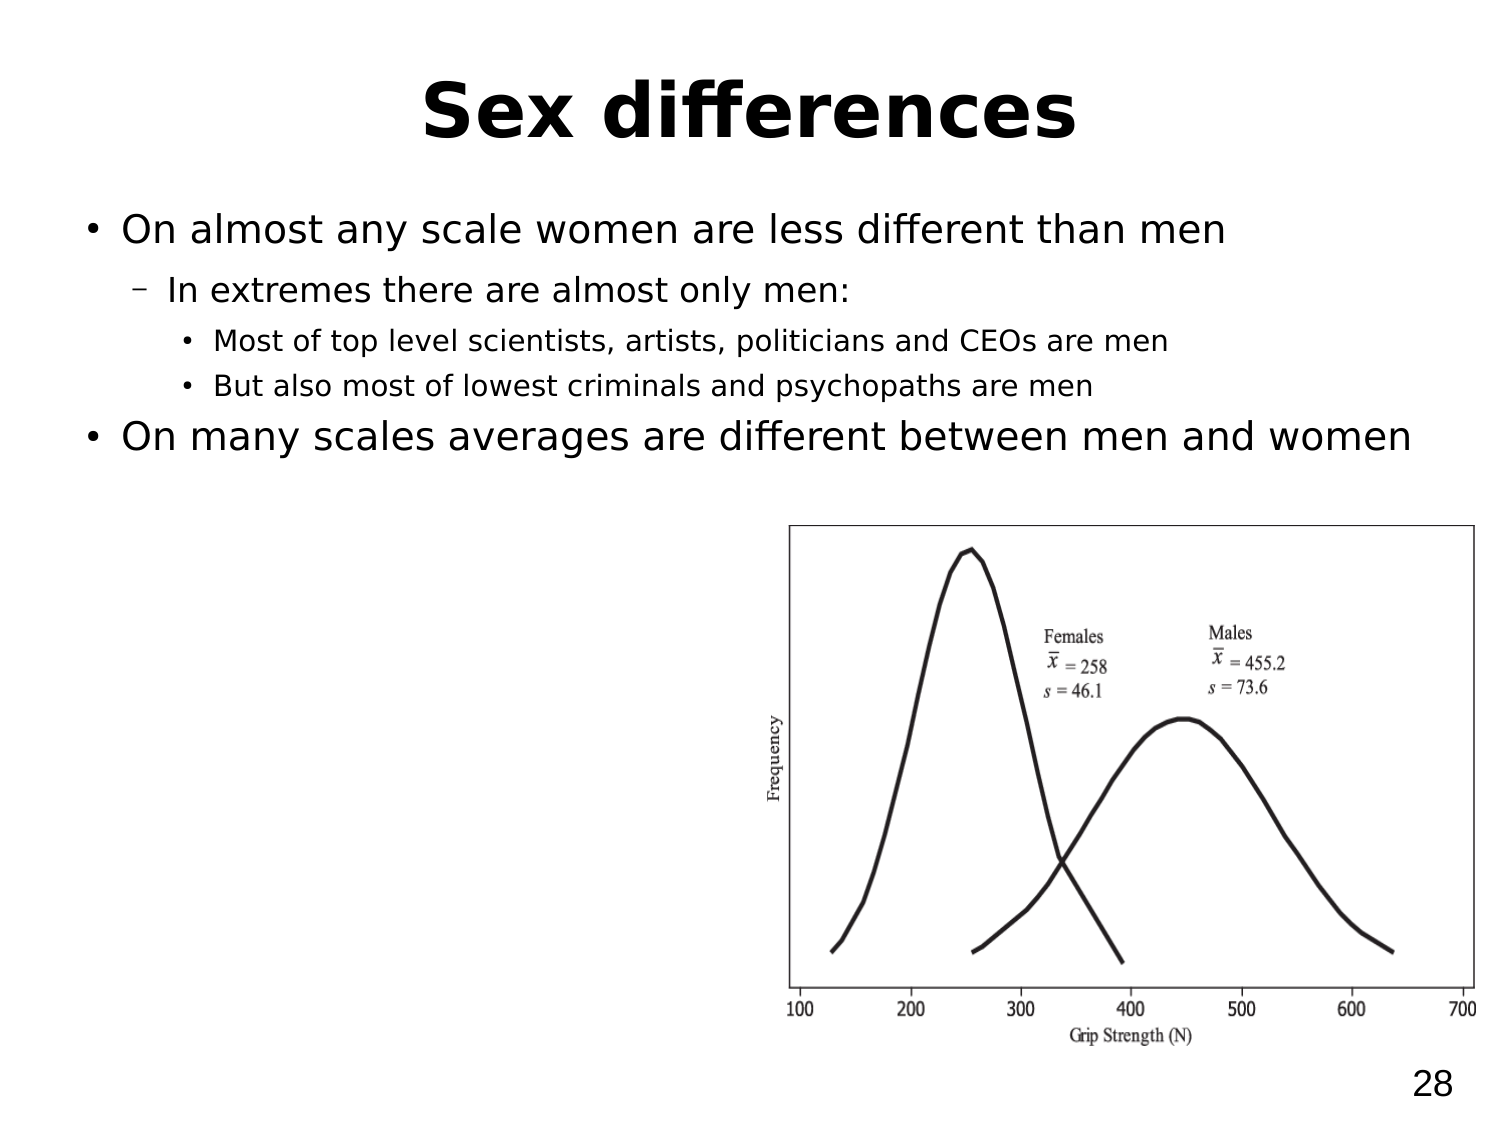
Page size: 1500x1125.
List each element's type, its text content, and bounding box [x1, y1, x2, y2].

title Sex differences [75, 44, 1425, 177]
list On almost any scale women are less different than men In extremes there are almost only men: Most of top level scientists, artists, politicians and CEOs are men But also most of lowest criminals and psychopaths are men On many scales averages are different between men and women [75, 206, 1425, 502]
picture [767, 525, 1476, 1046]
